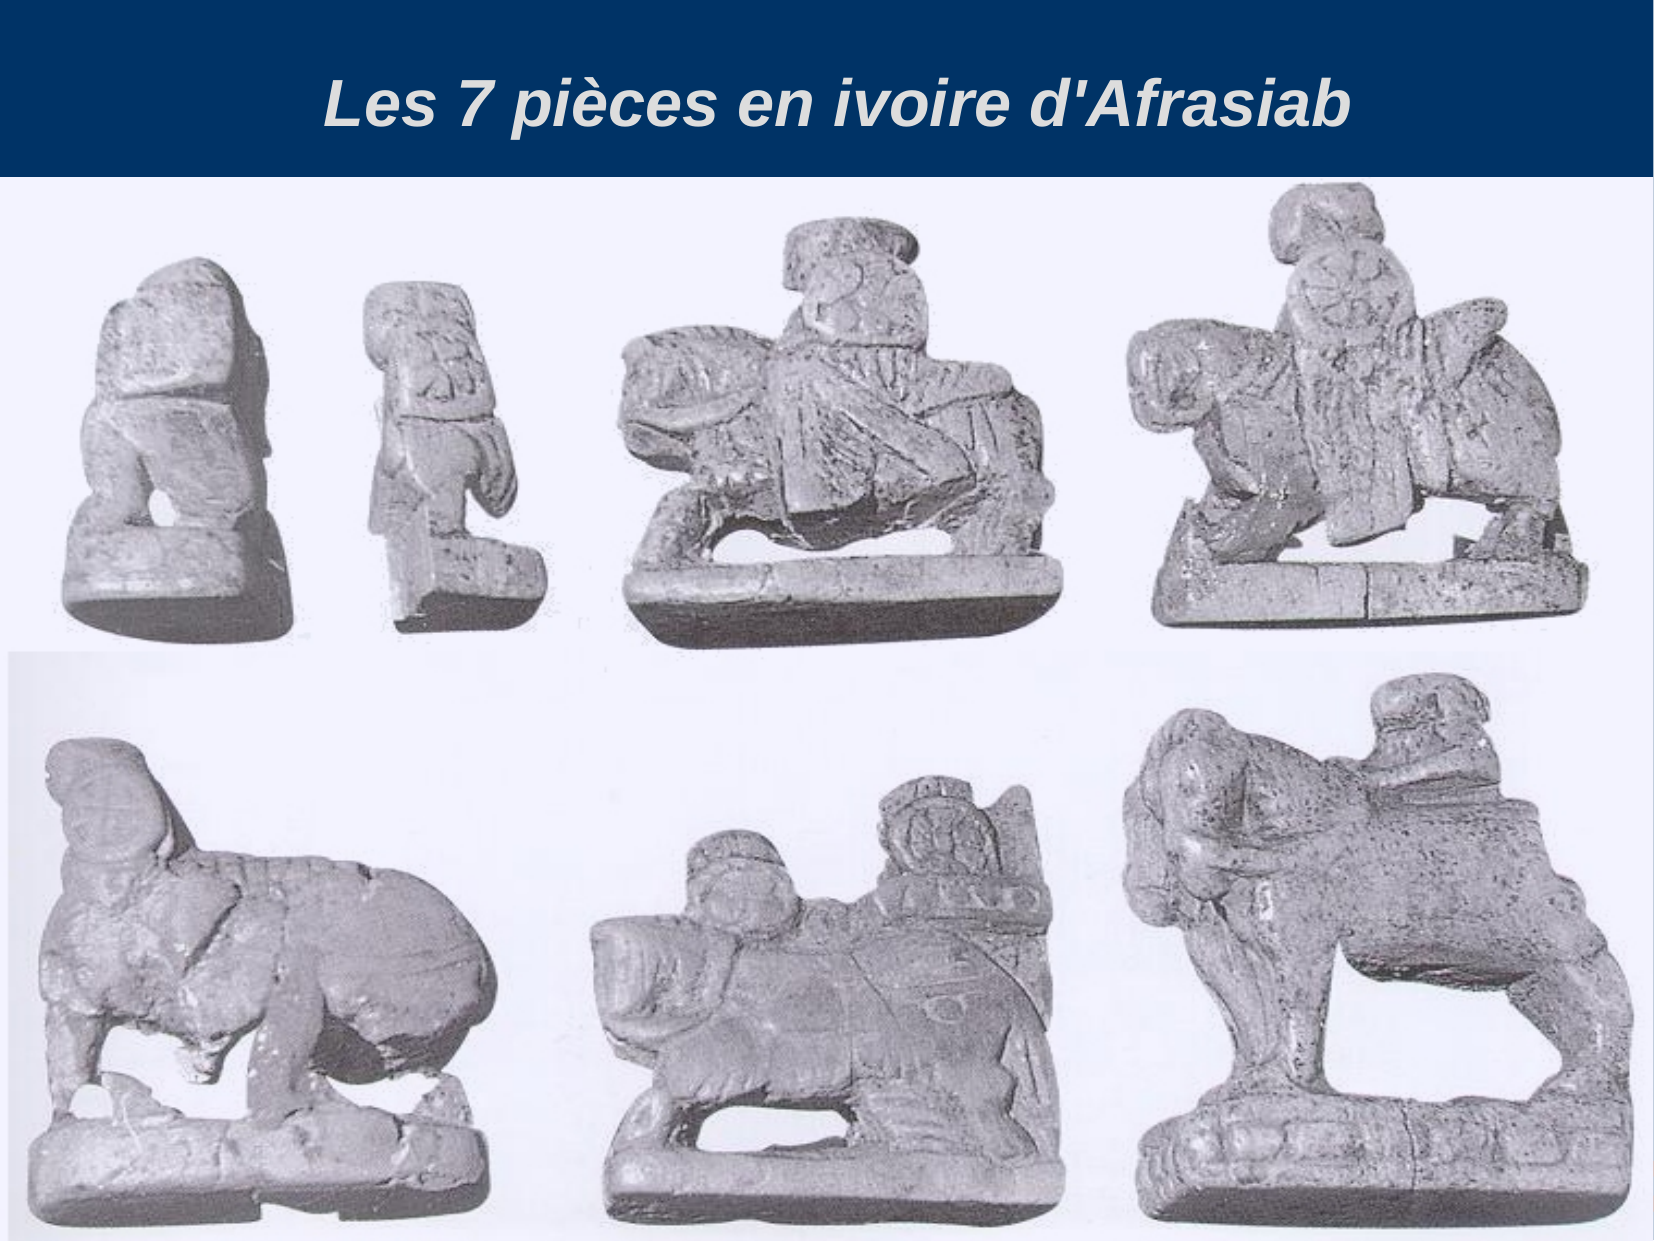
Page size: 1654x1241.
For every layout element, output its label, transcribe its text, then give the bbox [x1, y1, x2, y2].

picture [0, 177, 1654, 1241]
title Les 7 pièces en ivoire d'Afrasiab [94, 0, 1583, 177]
